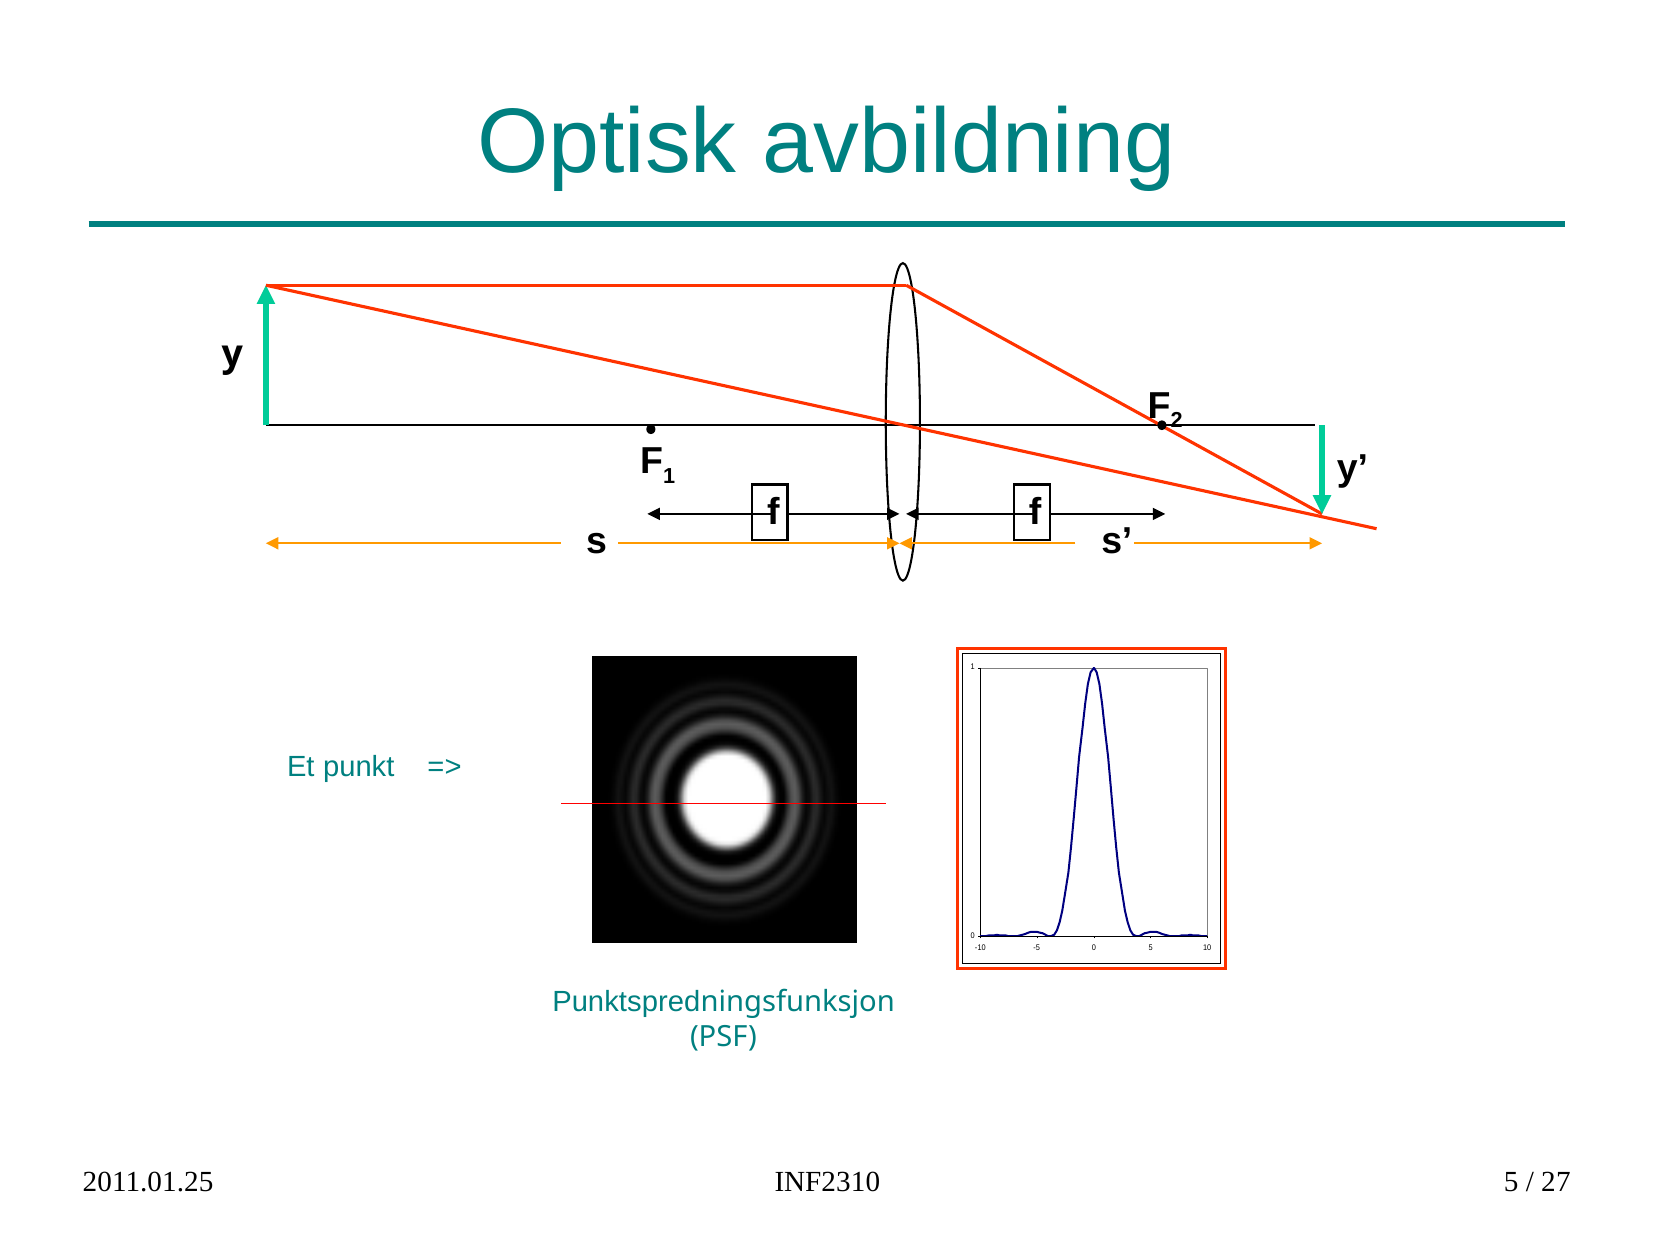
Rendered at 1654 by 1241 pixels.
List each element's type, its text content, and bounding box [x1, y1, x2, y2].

title Optisk avbildning [82, 37, 1571, 245]
text_box F1 [620, 429, 696, 491]
text_box Et punkt => [177, 739, 572, 791]
text_box y’ [1315, 440, 1390, 497]
picture [592, 804, 857, 943]
picture [959, 649, 1225, 967]
text_box s [552, 513, 641, 570]
text_box y [197, 321, 268, 382]
picture [592, 656, 857, 803]
text_box s’ [1075, 513, 1159, 570]
text_box F2 [1132, 373, 1198, 436]
text_box f [1014, 484, 1051, 541]
text_box f [752, 484, 788, 541]
text_box Punktspredningsfunksjon (PSF) [537, 975, 910, 1096]
